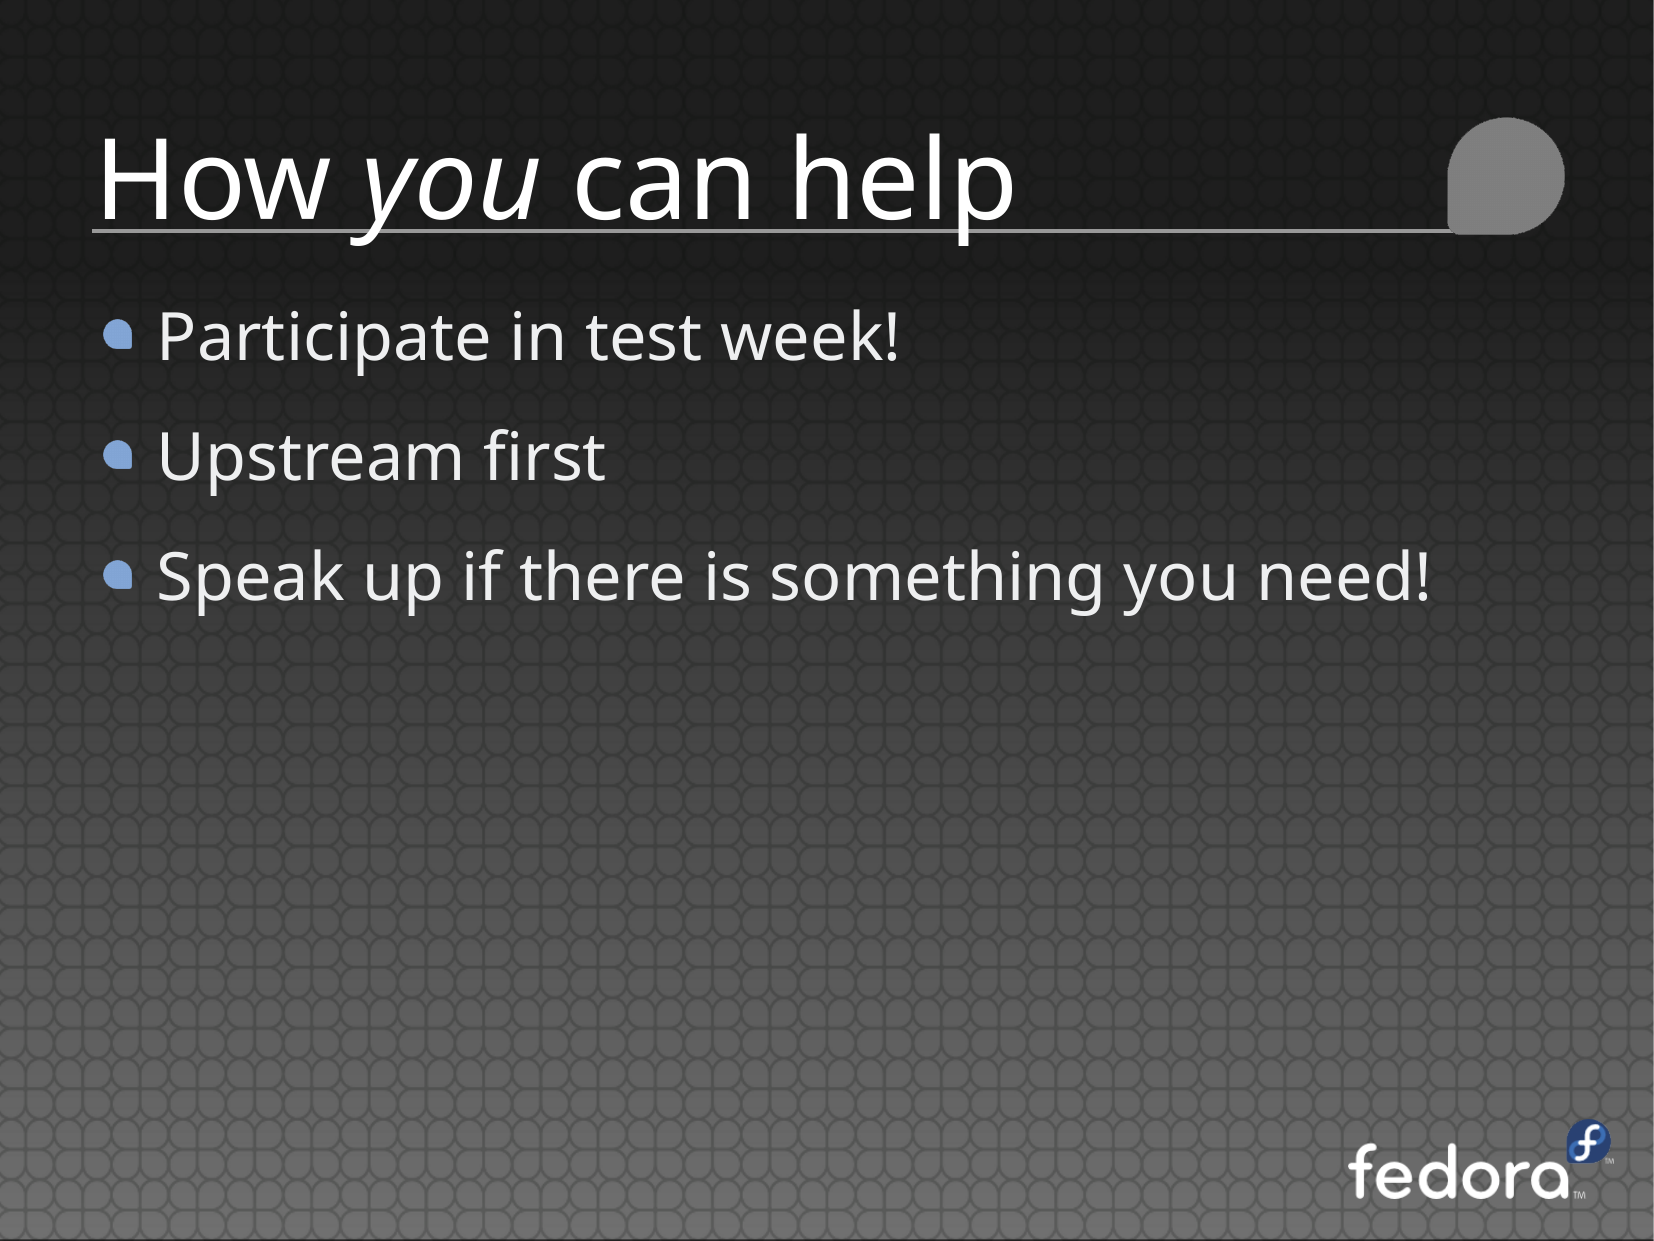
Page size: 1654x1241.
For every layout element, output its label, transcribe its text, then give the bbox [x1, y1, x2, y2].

title How you can help [94, 100, 1426, 251]
picture [0, 0, 1654, 1241]
list Participate in test week! Upstream first Speak up if there is something you need! [85, 288, 1574, 1093]
